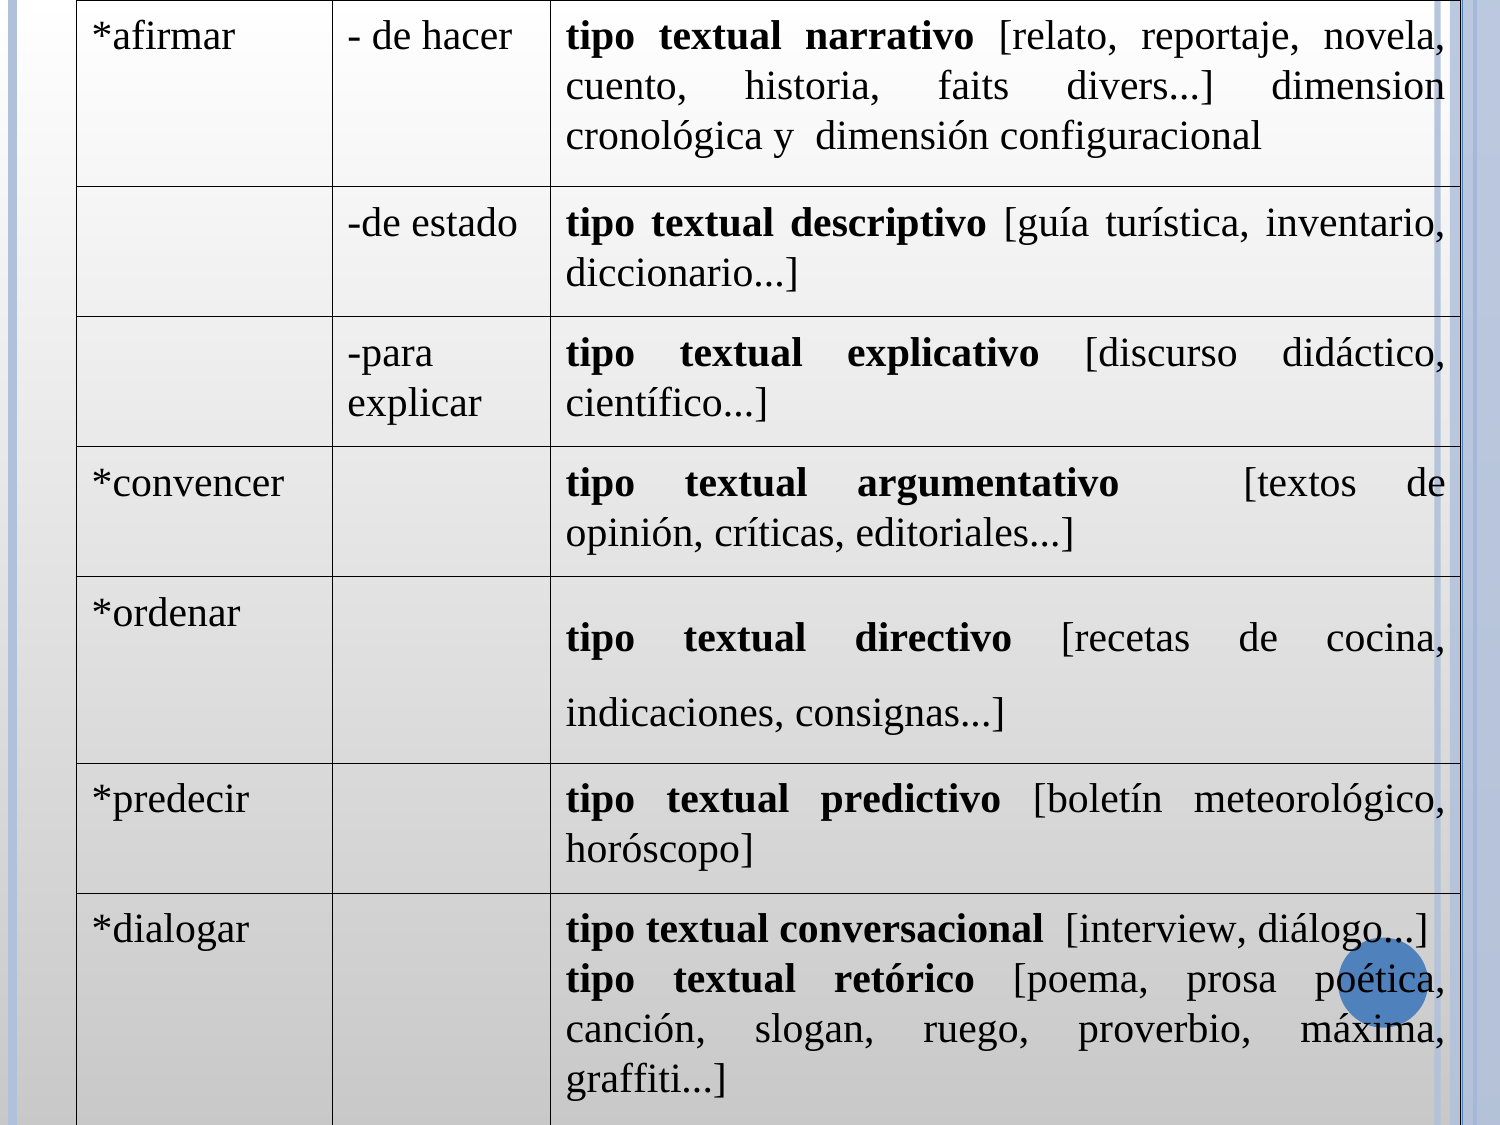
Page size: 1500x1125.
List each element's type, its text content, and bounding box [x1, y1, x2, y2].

table_cell -para explicar [333, 317, 550, 446]
table_cell tipo textual argumentativo [textos de opinión, críticas, editoriales...] [551, 447, 1460, 576]
table_cell tipo textual directivo [recetas de cocina, indicaciones, consignas...] [551, 577, 1460, 763]
table_cell [77, 187, 332, 316]
table_cell [77, 317, 332, 446]
table_cell *dialogar [77, 894, 332, 1125]
table_header tipo textual narrativo [relato, reportaje, novela, cuento, historia, faits divers...] dimension cronológica y dimensión configuracional [551, 1, 1460, 186]
table_cell *convencer [77, 447, 332, 576]
table_cell *predecir [77, 764, 332, 893]
table_cell -de estado [333, 187, 550, 316]
table_cell tipo textual descriptivo [guía turística, inventario, diccionario...] [551, 187, 1460, 316]
table_cell tipo textual explicativo [discurso didáctico, científico...] [551, 317, 1460, 446]
table_header *afirmar [77, 1, 332, 186]
table_cell tipo textual predictivo [boletín meteorológico, horóscopo] [551, 764, 1460, 893]
table_cell [333, 764, 550, 893]
table_cell [333, 577, 550, 763]
table_cell [333, 447, 550, 576]
table_cell [333, 894, 550, 1125]
table_header - de hacer [333, 1, 550, 186]
table_cell tipo textual conversacional [interview, diálogo...] tipo textual retórico [poema, prosa poética, canción, slogan, ruego, proverbio, máxima, graffiti...] [551, 894, 1460, 1125]
table_cell *ordenar [77, 577, 332, 763]
